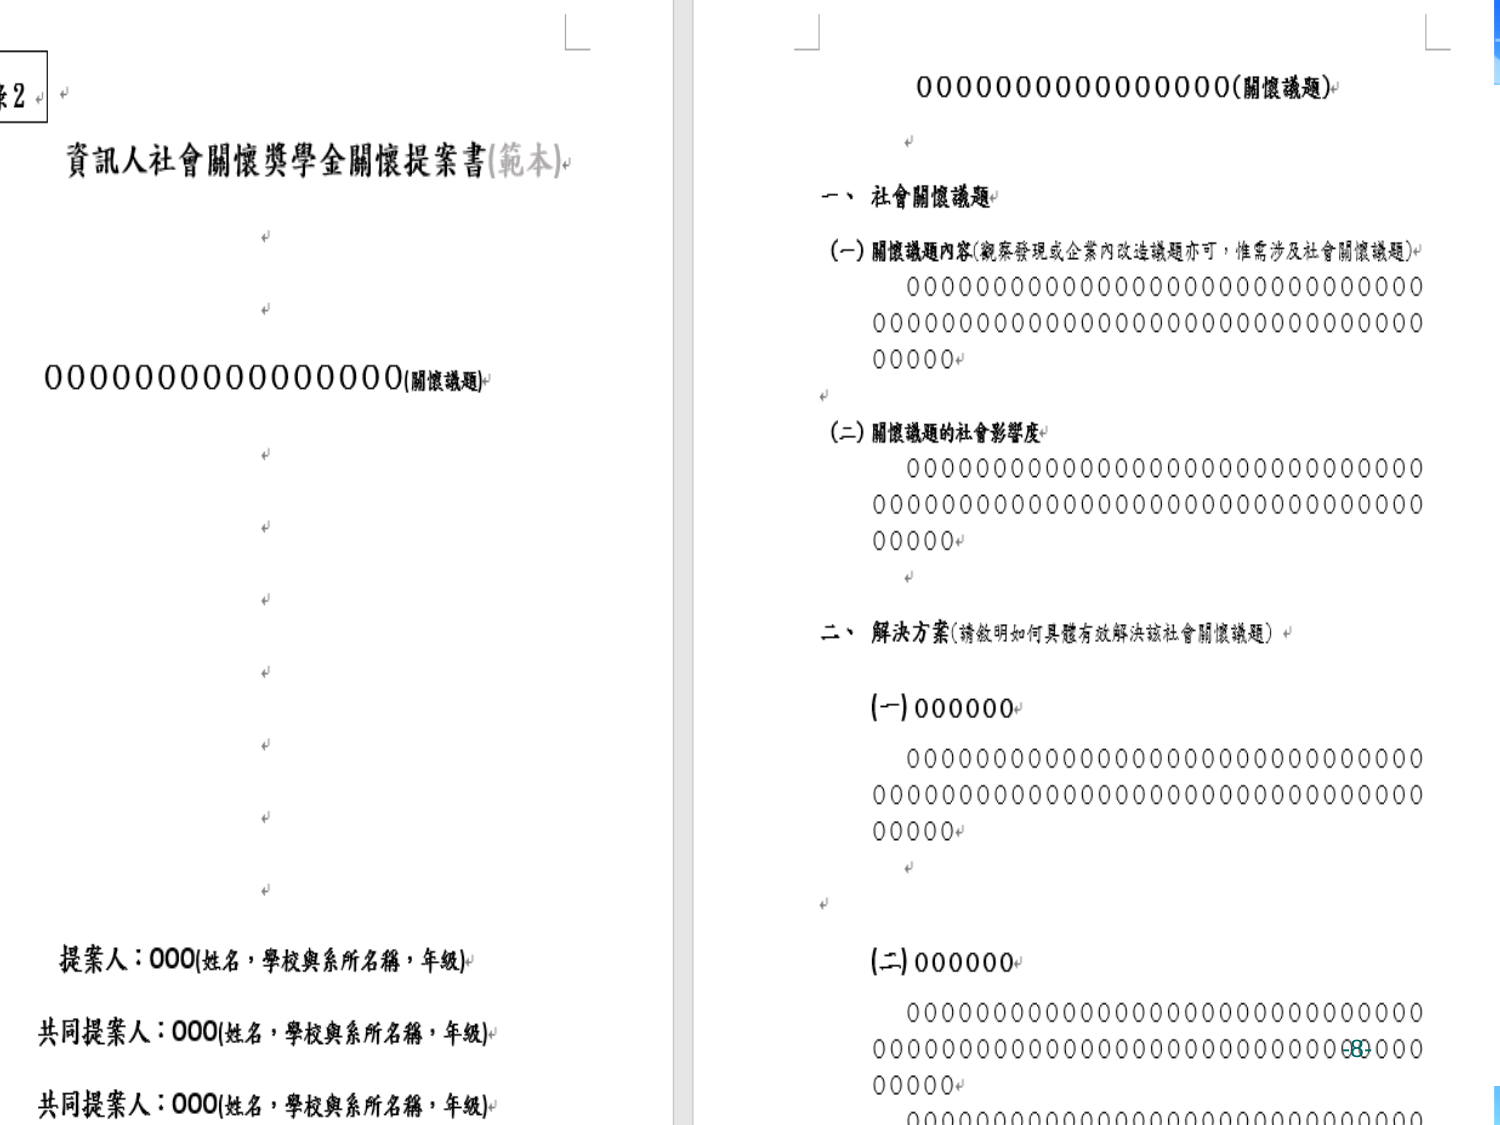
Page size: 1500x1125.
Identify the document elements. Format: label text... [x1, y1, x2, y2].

picture [0, 0, 1500, 1125]
text_box -<number>- [1074, 1024, 1388, 1100]
